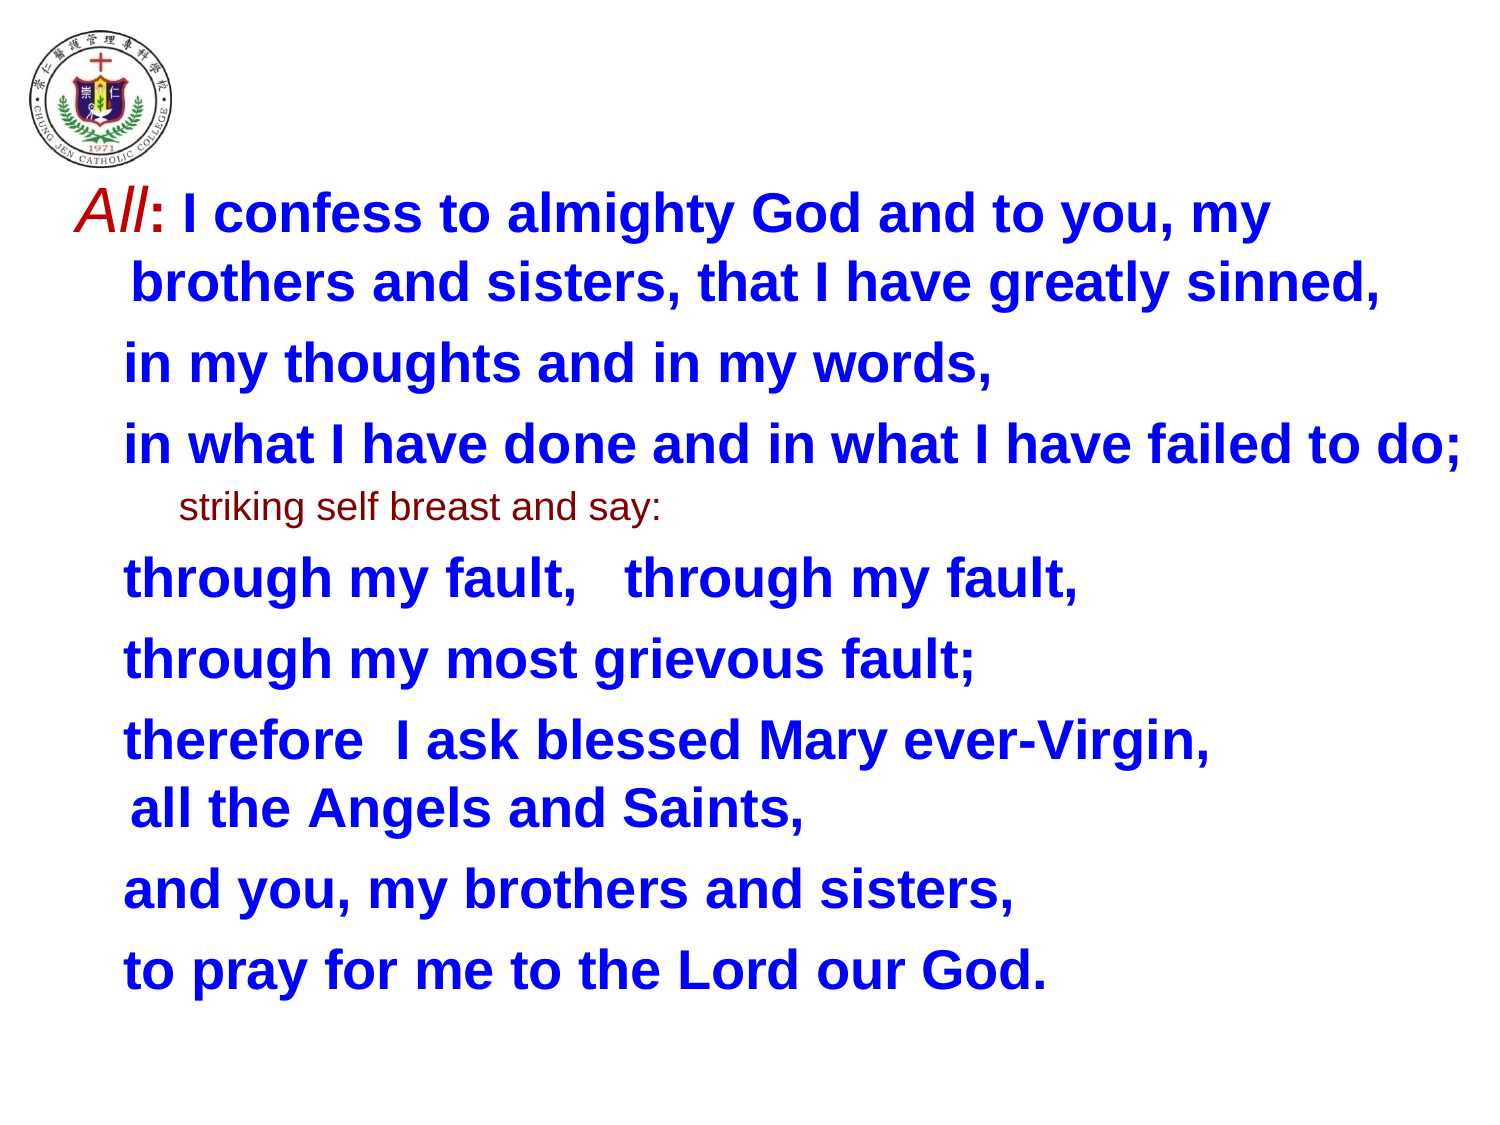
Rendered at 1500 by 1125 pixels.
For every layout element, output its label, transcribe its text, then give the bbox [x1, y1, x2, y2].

list All: I confess to almighty God and to you, my brothers and sisters, that I have greatly sinned, in my thoughts and in my words, in what I have done and in what I have failed to do; striking self breast and say: through my fault, through my fault, through my most grievous fault; therefore I ask blessed Mary ever-Virgin, all the Angels and Saints, and you, my brothers and sisters, to pray for me to the Lord our God. [7, 160, 1479, 1035]
